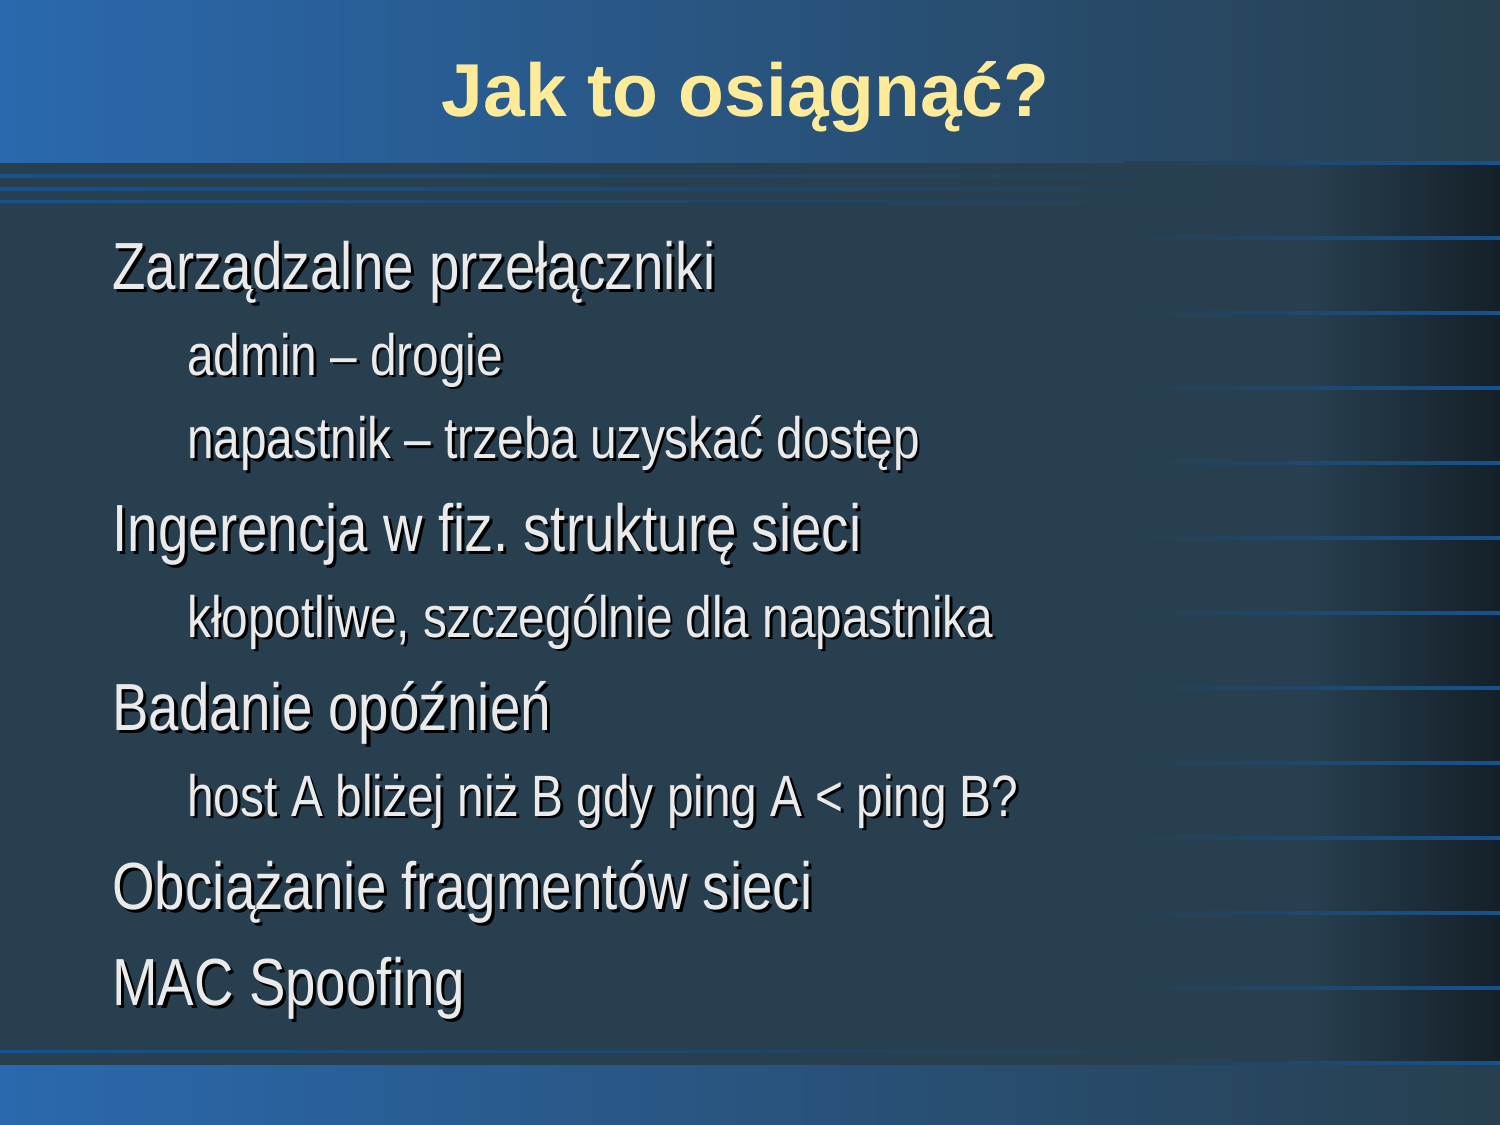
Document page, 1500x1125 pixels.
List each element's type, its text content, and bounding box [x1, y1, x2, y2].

list Zarządzalne przełączniki admin – drogie napastnik – trzeba uzyskać dostęp Ingerencja w fiz. strukturę sieci kłopotliwe, szczególnie dla napastnika Badanie opóźnień host A bliżej niż B gdy ping A < ping B? Obciążanie fragmentów sieci MAC Spoofing [112, 224, 1388, 1038]
title Jak to osiągnąć? [83, 24, 1409, 151]
